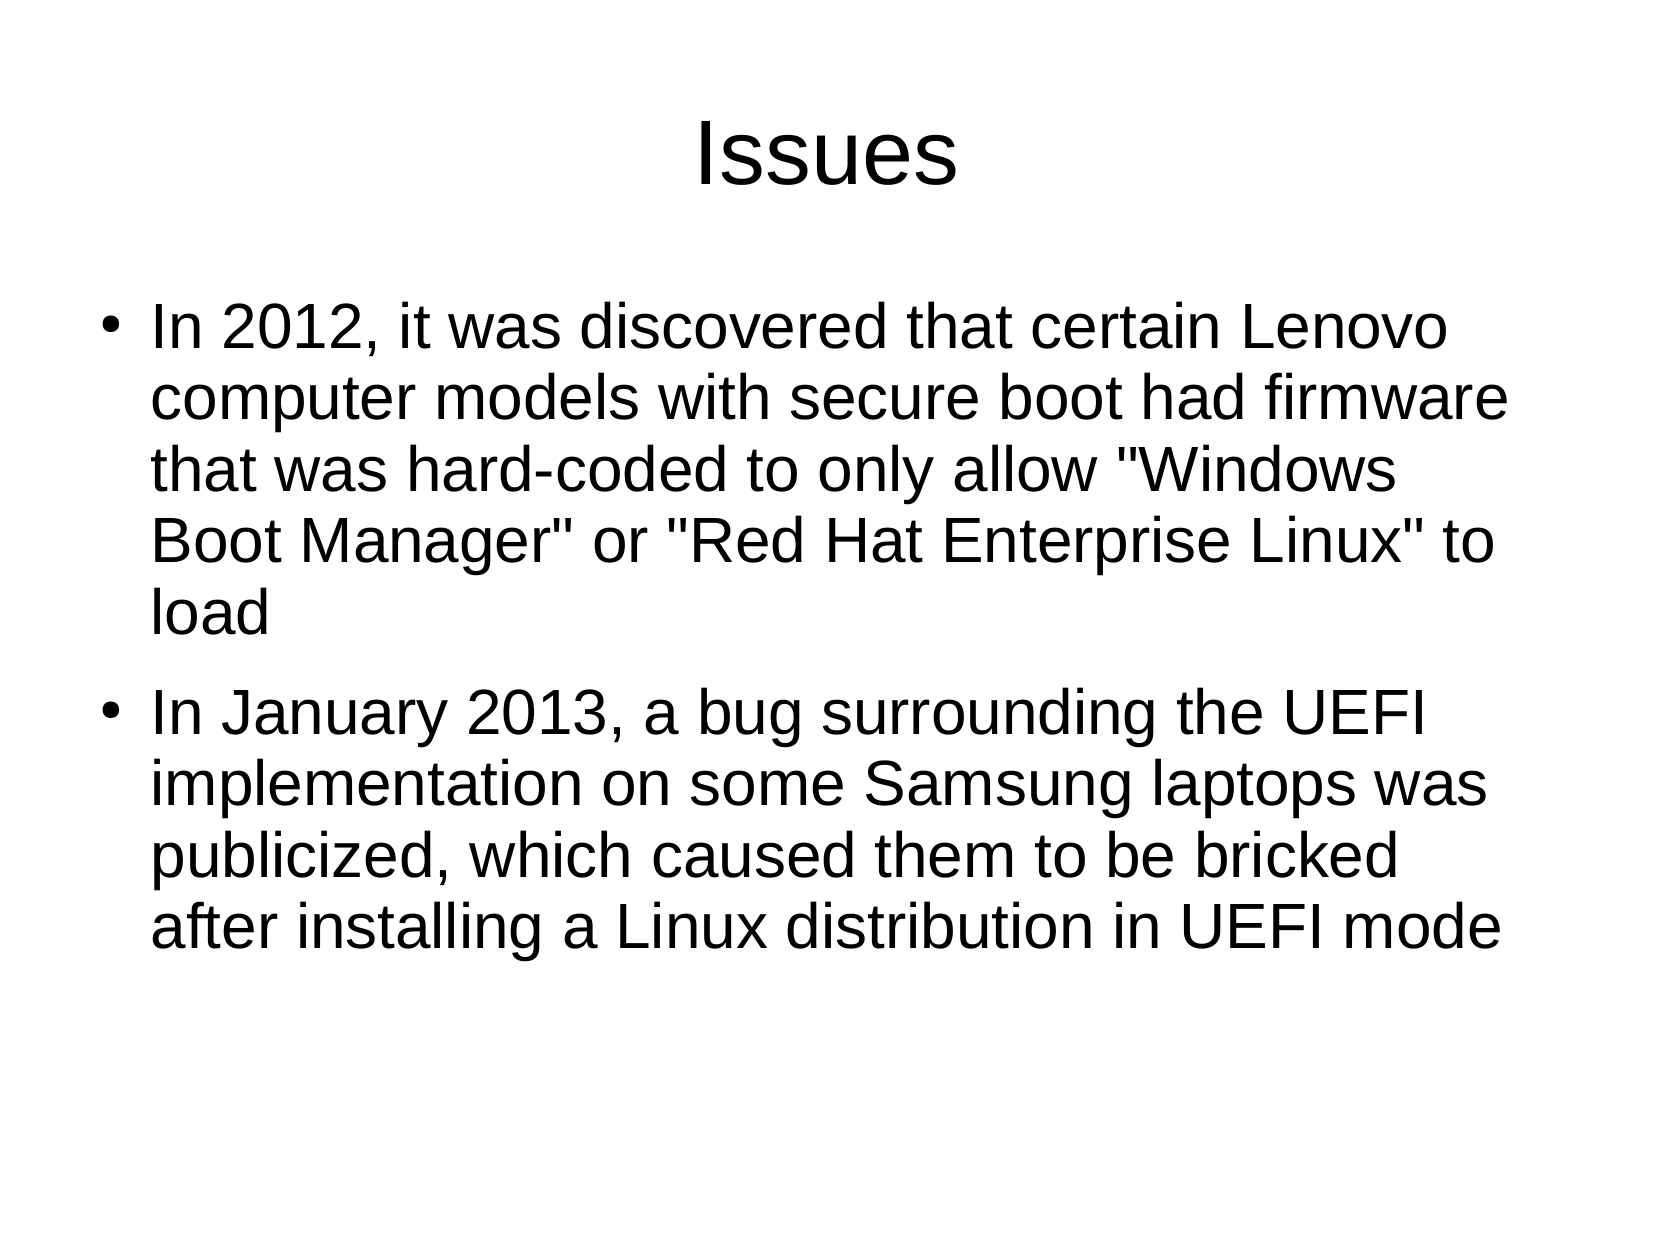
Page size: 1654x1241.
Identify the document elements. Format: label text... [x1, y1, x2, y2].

list In 2012, it was discovered that certain Lenovo computer models with secure boot had firmware that was hard-coded to only allow "Windows Boot Manager" or "Red Hat Enterprise Linux" to load In January 2013, a bug surrounding the UEFI implementation on some Samsung laptops was publicized, which caused them to be bricked after installing a Linux distribution in UEFI mode [82, 290, 1538, 1010]
title Issues [82, 49, 1571, 257]
